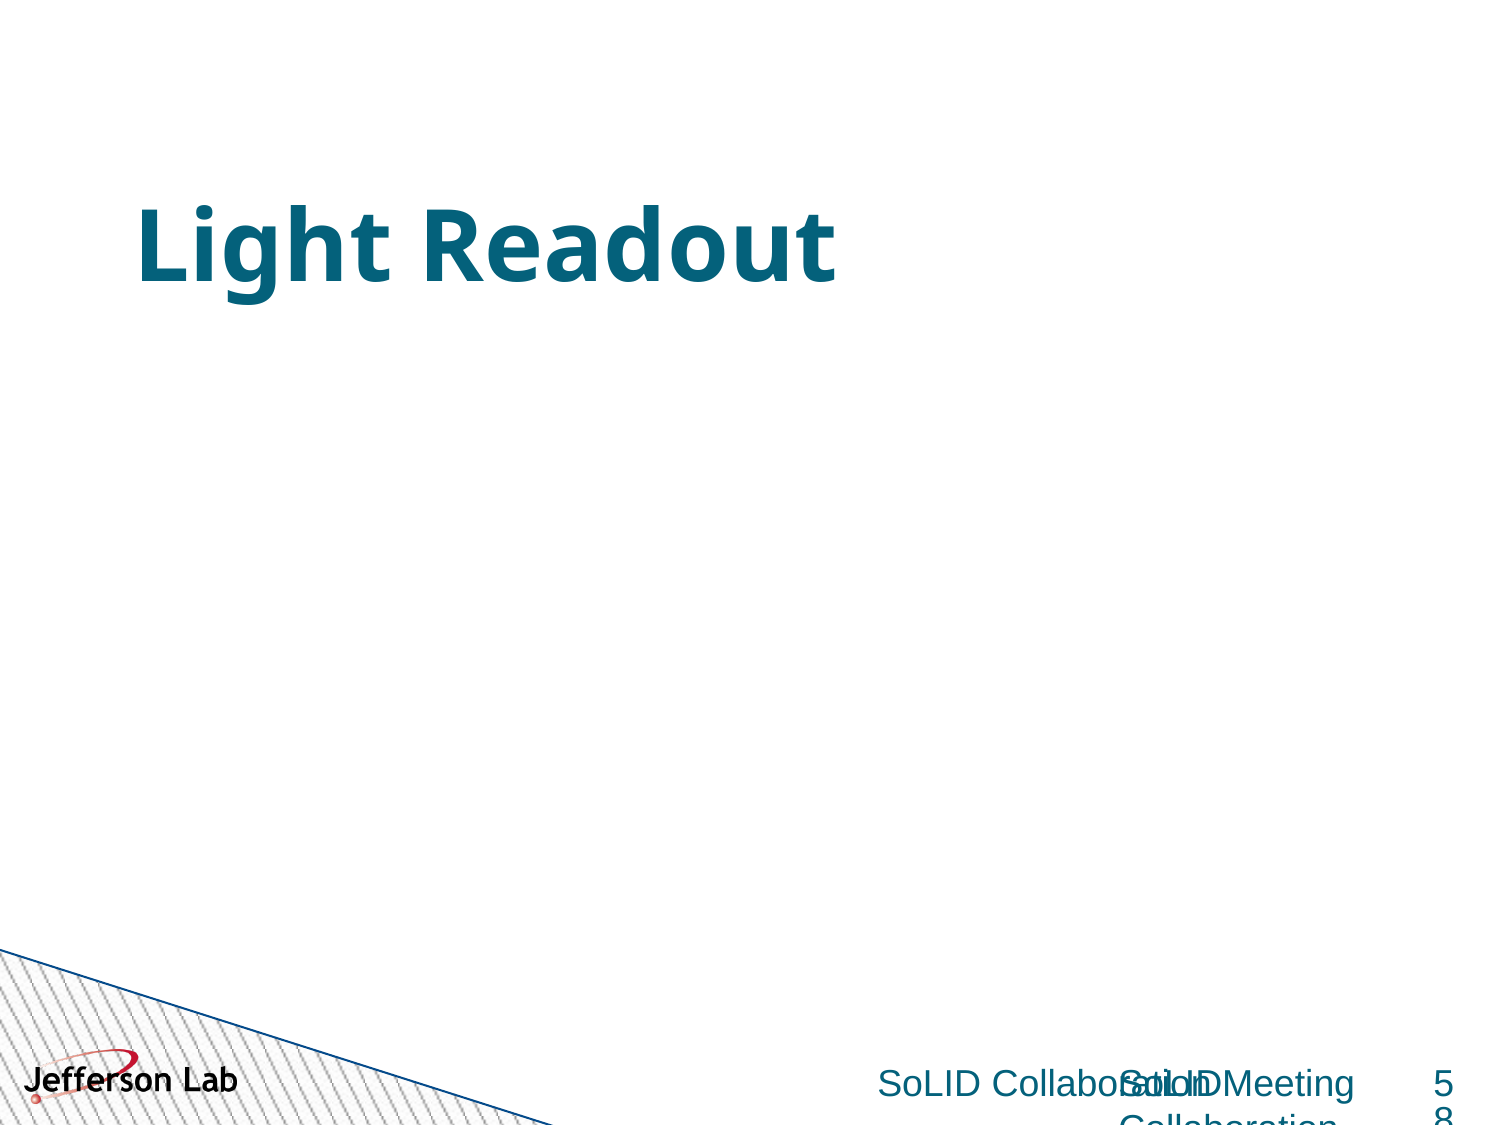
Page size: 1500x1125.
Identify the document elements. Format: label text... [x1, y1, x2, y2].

text_box <number> [1418, 1051, 1479, 1111]
text_box Light Readout [118, 173, 1394, 474]
text_box SoLID Collaboration Meeting [1103, 1051, 1419, 1112]
picture [0, 952, 543, 1125]
